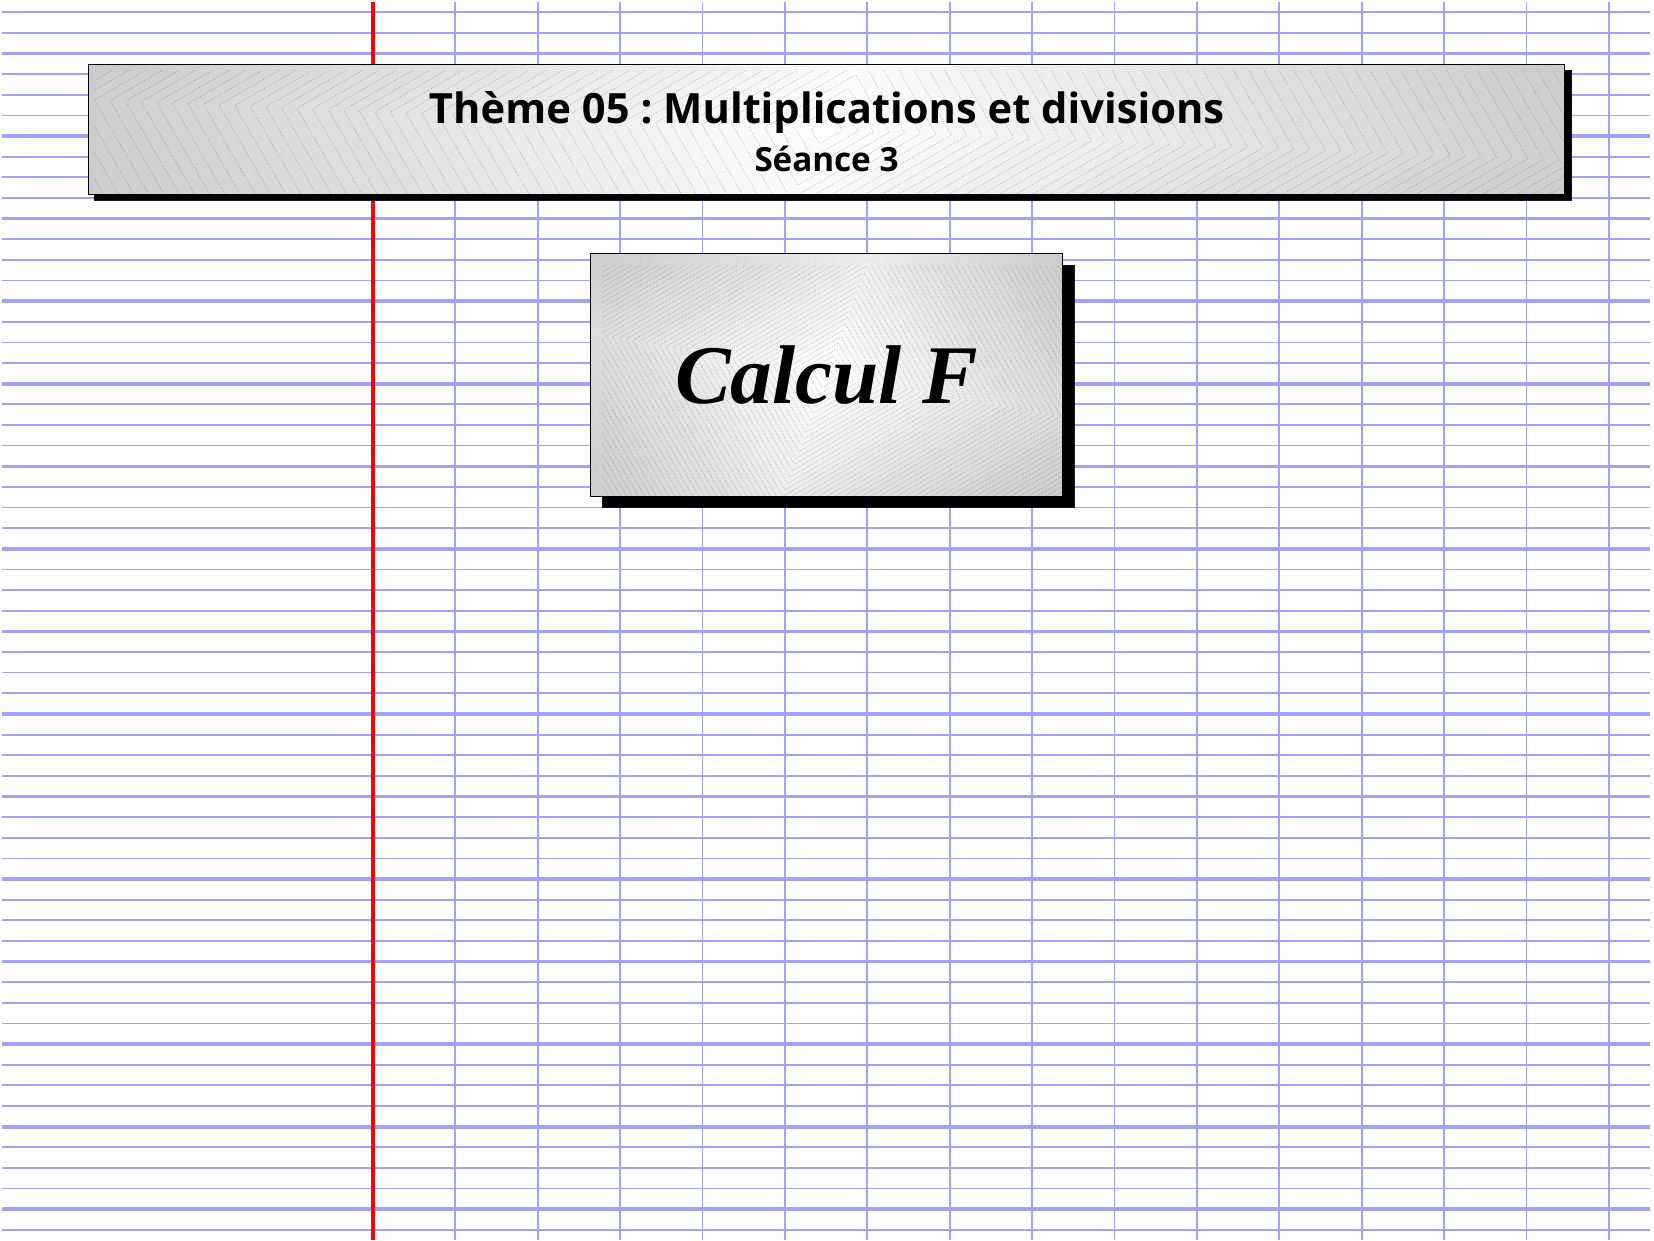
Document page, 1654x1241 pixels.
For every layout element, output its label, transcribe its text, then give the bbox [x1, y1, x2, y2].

picture [0, 0, 1654, 1241]
text_box Calcul F [590, 253, 1063, 497]
text_box Thème 05 : Multiplications et divisions Séance 3 [88, 64, 1565, 195]
